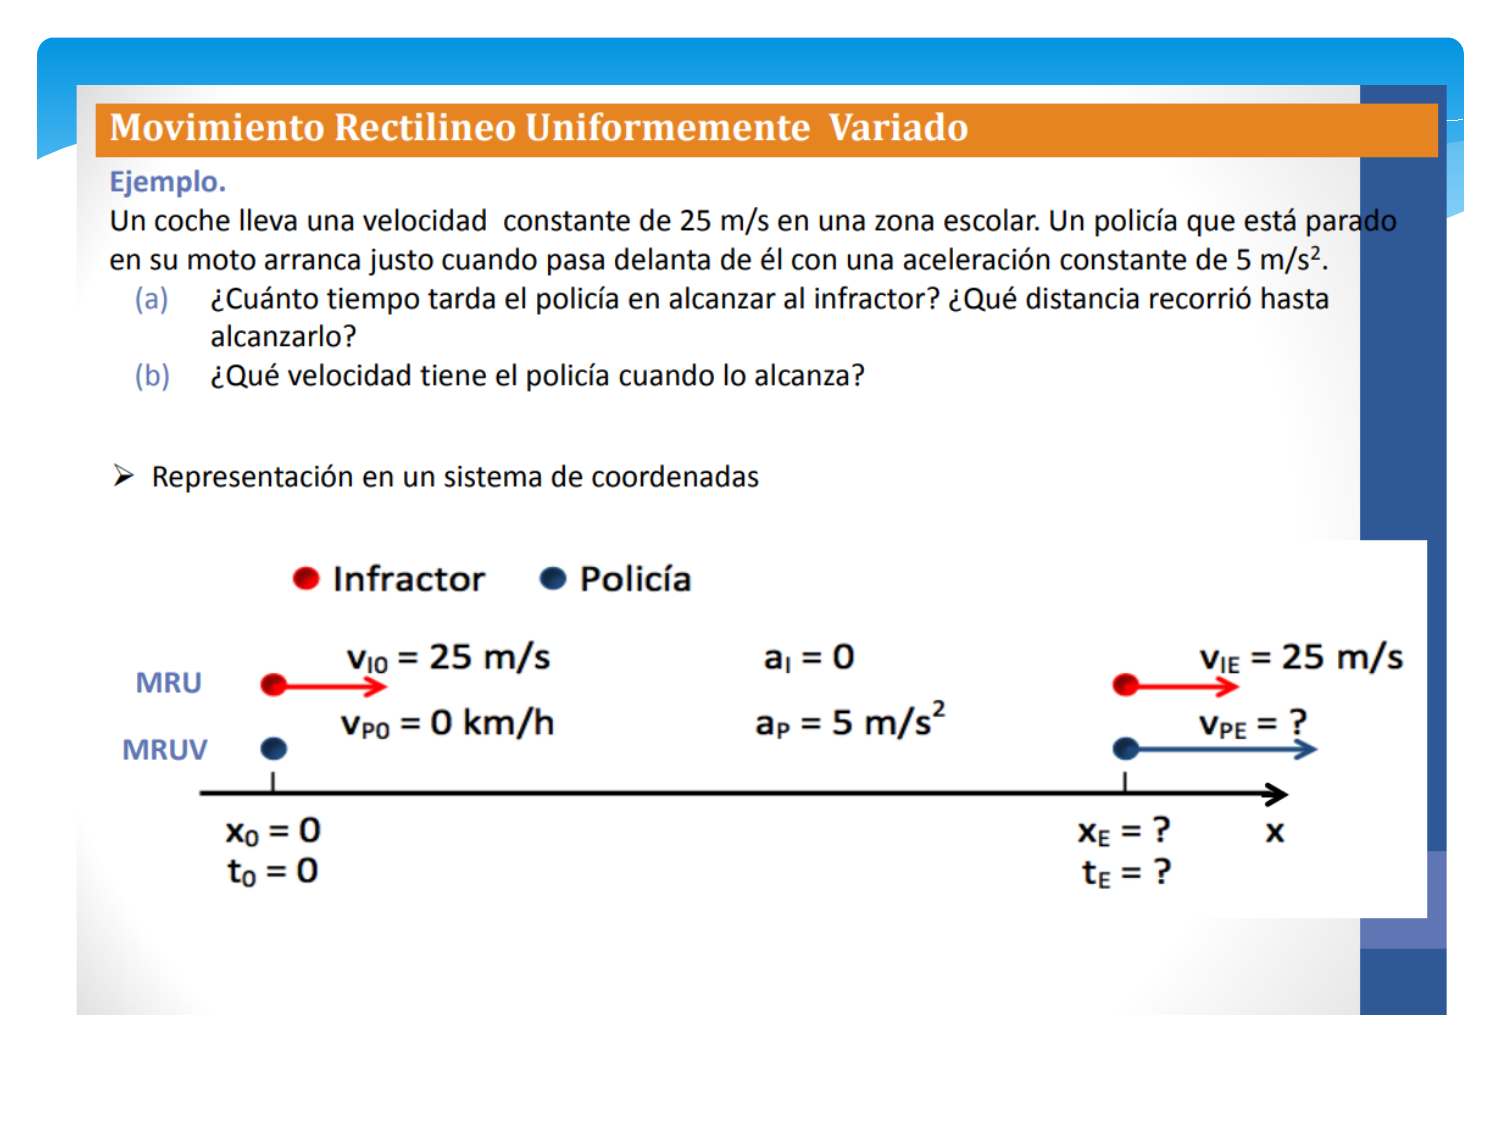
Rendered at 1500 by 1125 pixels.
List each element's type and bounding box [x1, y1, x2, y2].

picture [76, 85, 1447, 1015]
